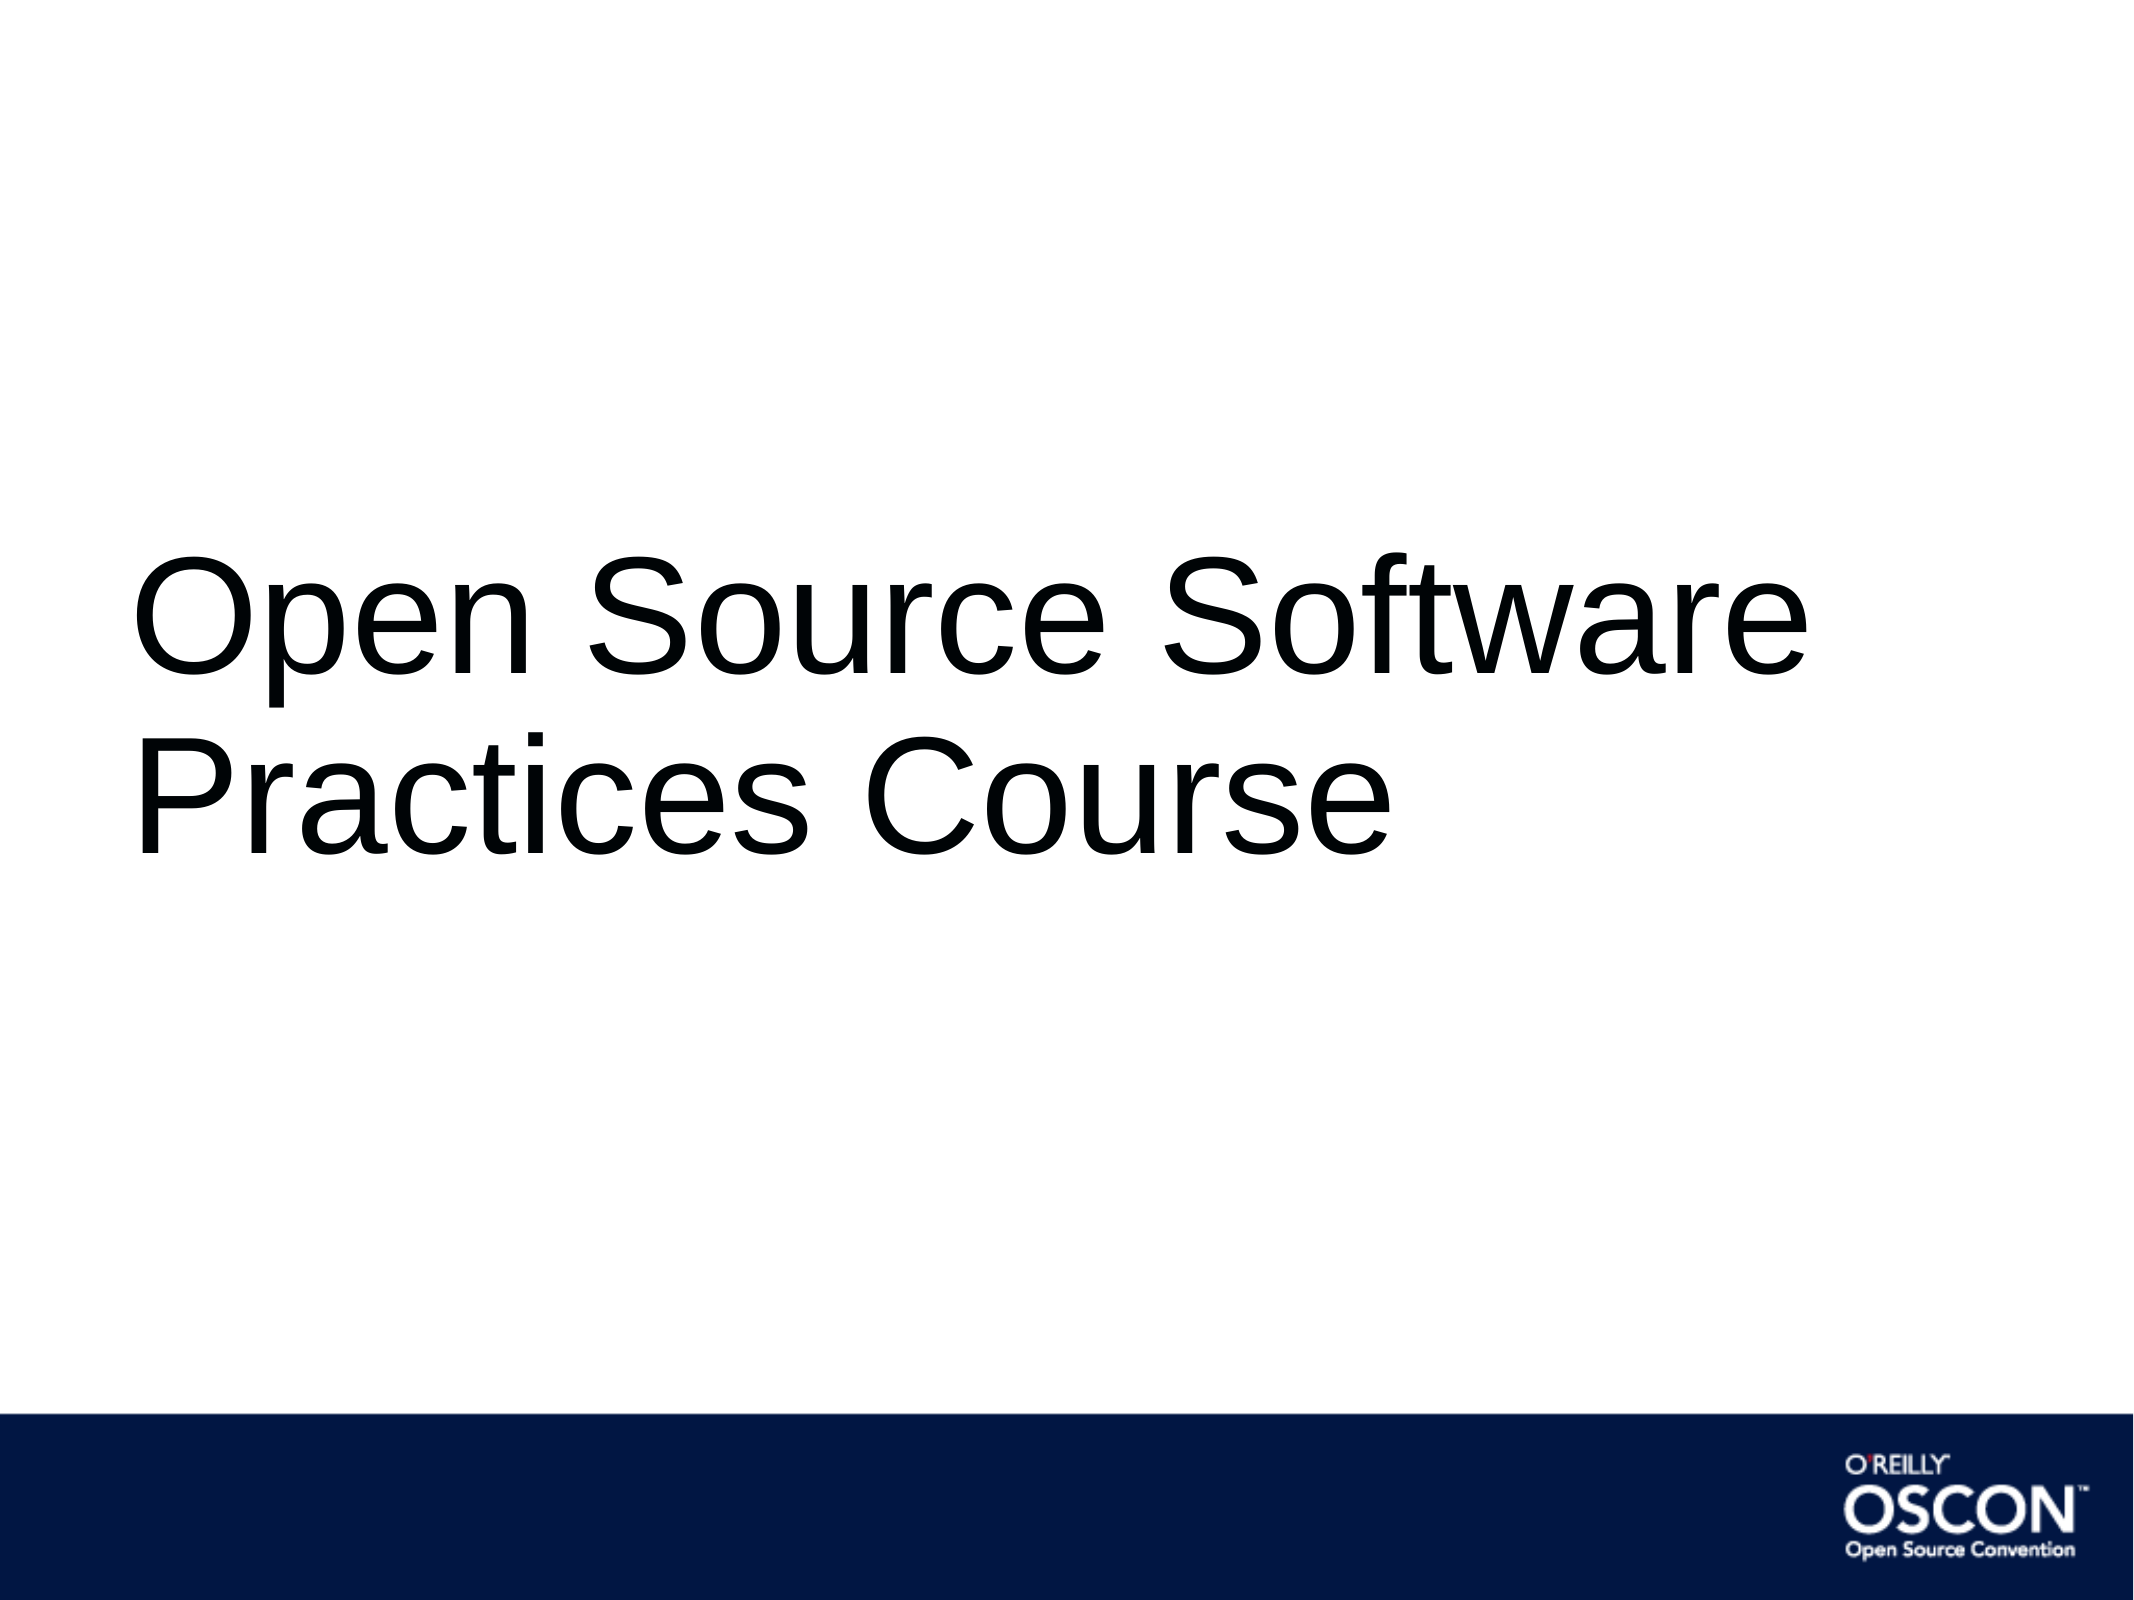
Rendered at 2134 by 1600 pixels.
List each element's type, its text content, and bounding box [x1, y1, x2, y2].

picture [0, 0, 2134, 1600]
subtitle Open Source Software Practices Course [41, 95, 2094, 1323]
